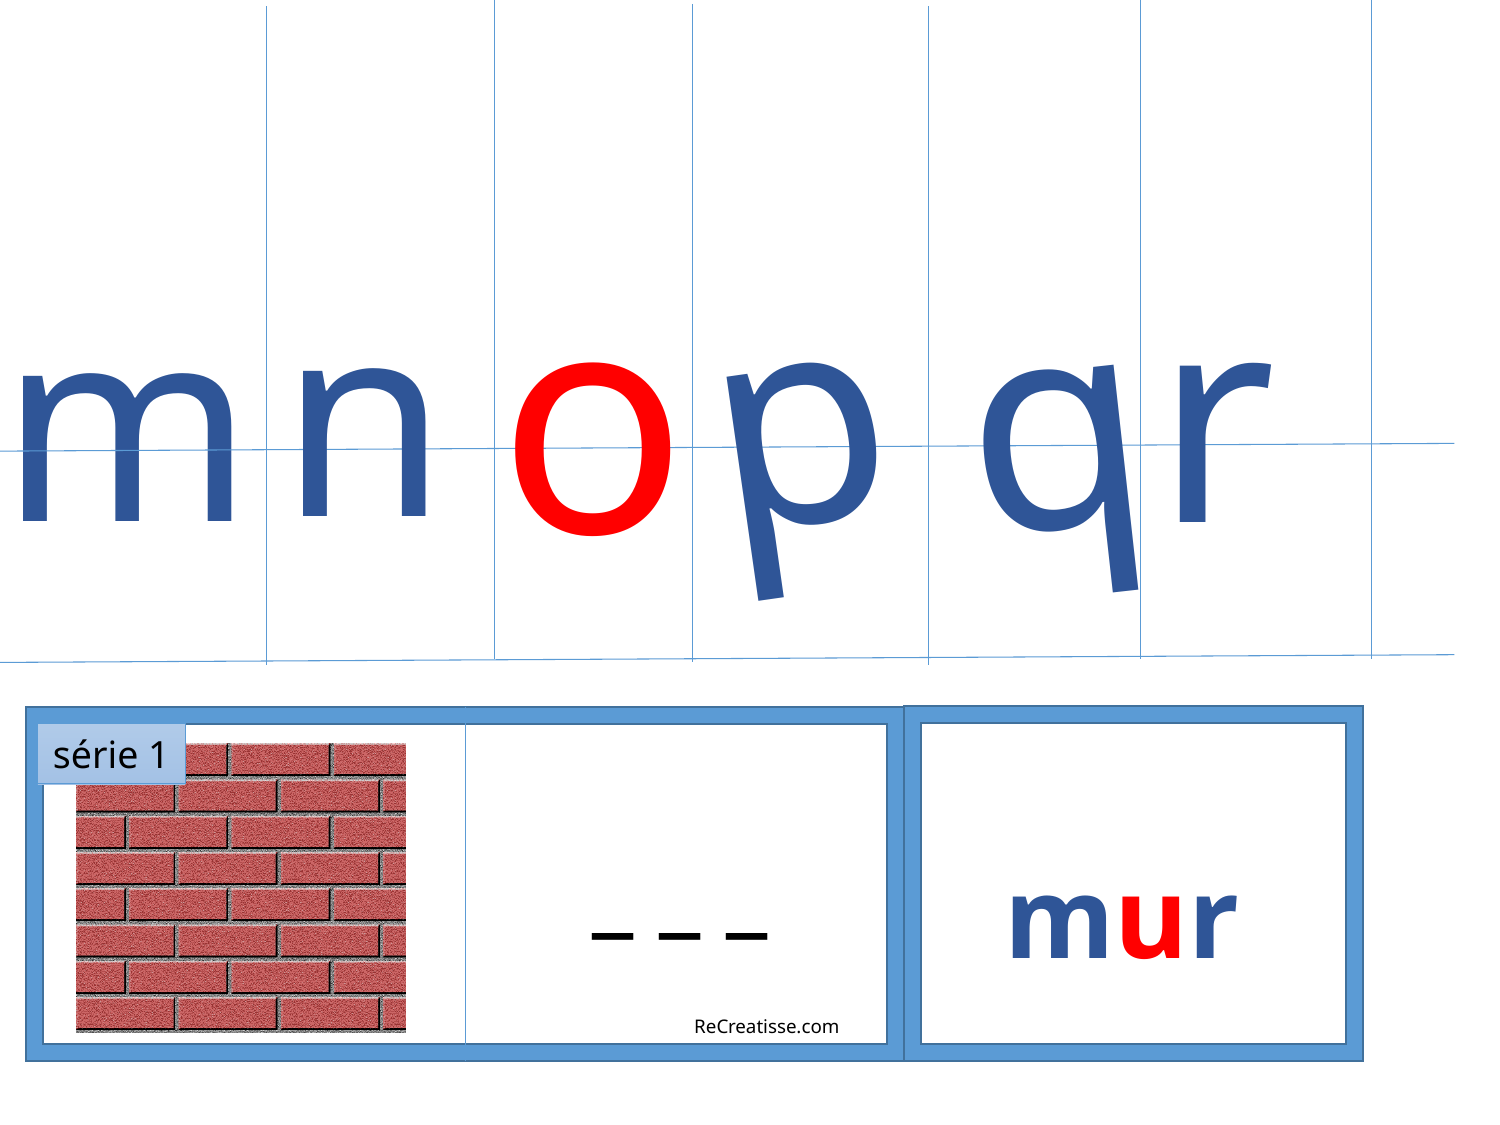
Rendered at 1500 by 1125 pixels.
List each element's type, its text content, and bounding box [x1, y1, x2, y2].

picture [76, 743, 406, 1033]
text_box q [928, 218, 1178, 605]
text_box mur [989, 838, 1255, 988]
text_box [26, 706, 1364, 1062]
text_box n [266, 238, 463, 579]
text_box p [716, 211, 927, 604]
text_box _ _ _ [578, 817, 809, 952]
text_box série 1 [38, 724, 185, 784]
text_box m [0, 451, 266, 583]
text_box m [139, 393, 208, 449]
text_box ReCreatisse.com [679, 1007, 854, 1045]
text_box r [1141, 223, 1291, 588]
text_box m [47, 393, 115, 450]
text_box o [483, 213, 716, 603]
text_box q [1010, 390, 1098, 510]
text_box m [0, 243, 266, 450]
text_box p [761, 385, 850, 504]
